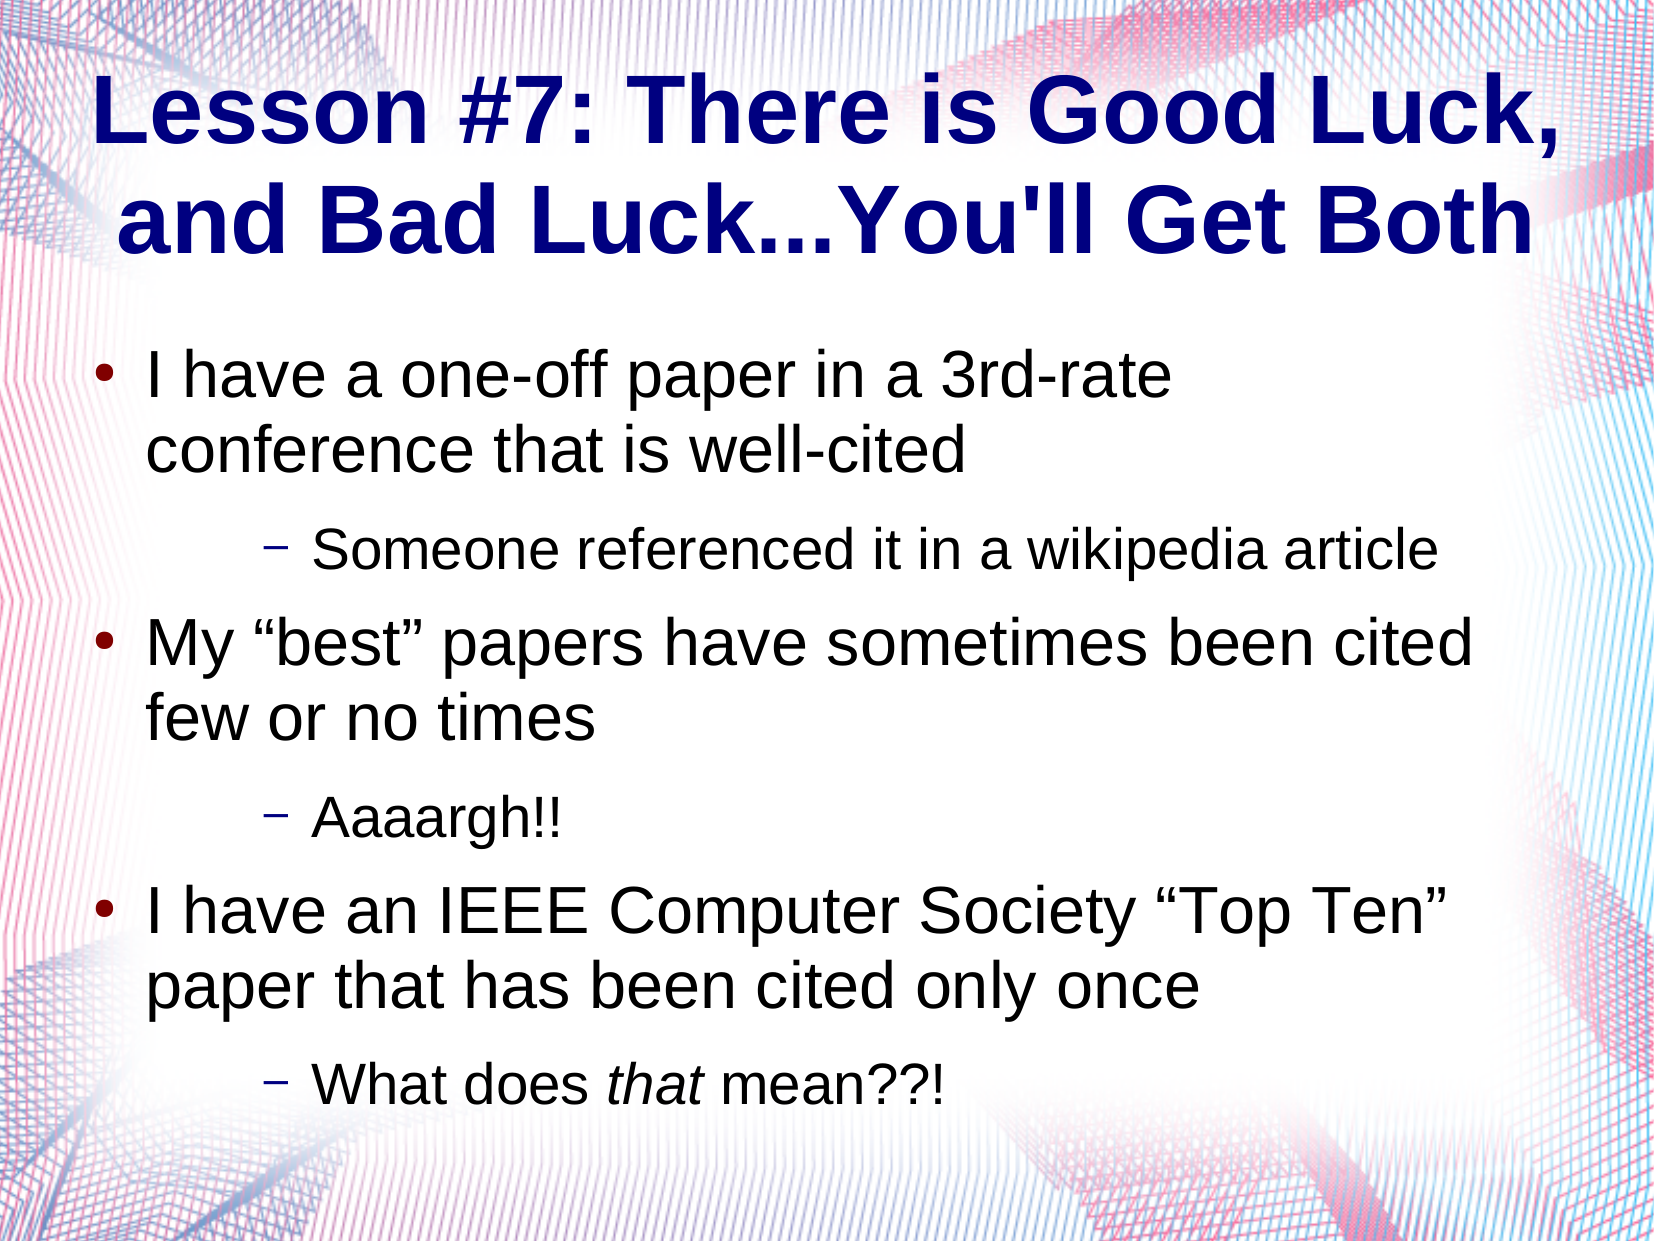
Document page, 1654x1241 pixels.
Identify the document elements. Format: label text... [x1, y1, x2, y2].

title Lesson #7: There is Good Luck, and Bad Luck...You'll Get Both [82, 55, 1571, 274]
list I have a one-off paper in a 3rd-rate conference that is well-cited Someone referenced it in a wikipedia article My “best” papers have sometimes been cited few or no times Aaaargh!! I have an IEEE Computer Society “Top Ten” paper that has been cited only once What does that mean??! [75, 337, 1493, 1241]
picture [0, 0, 1654, 1241]
